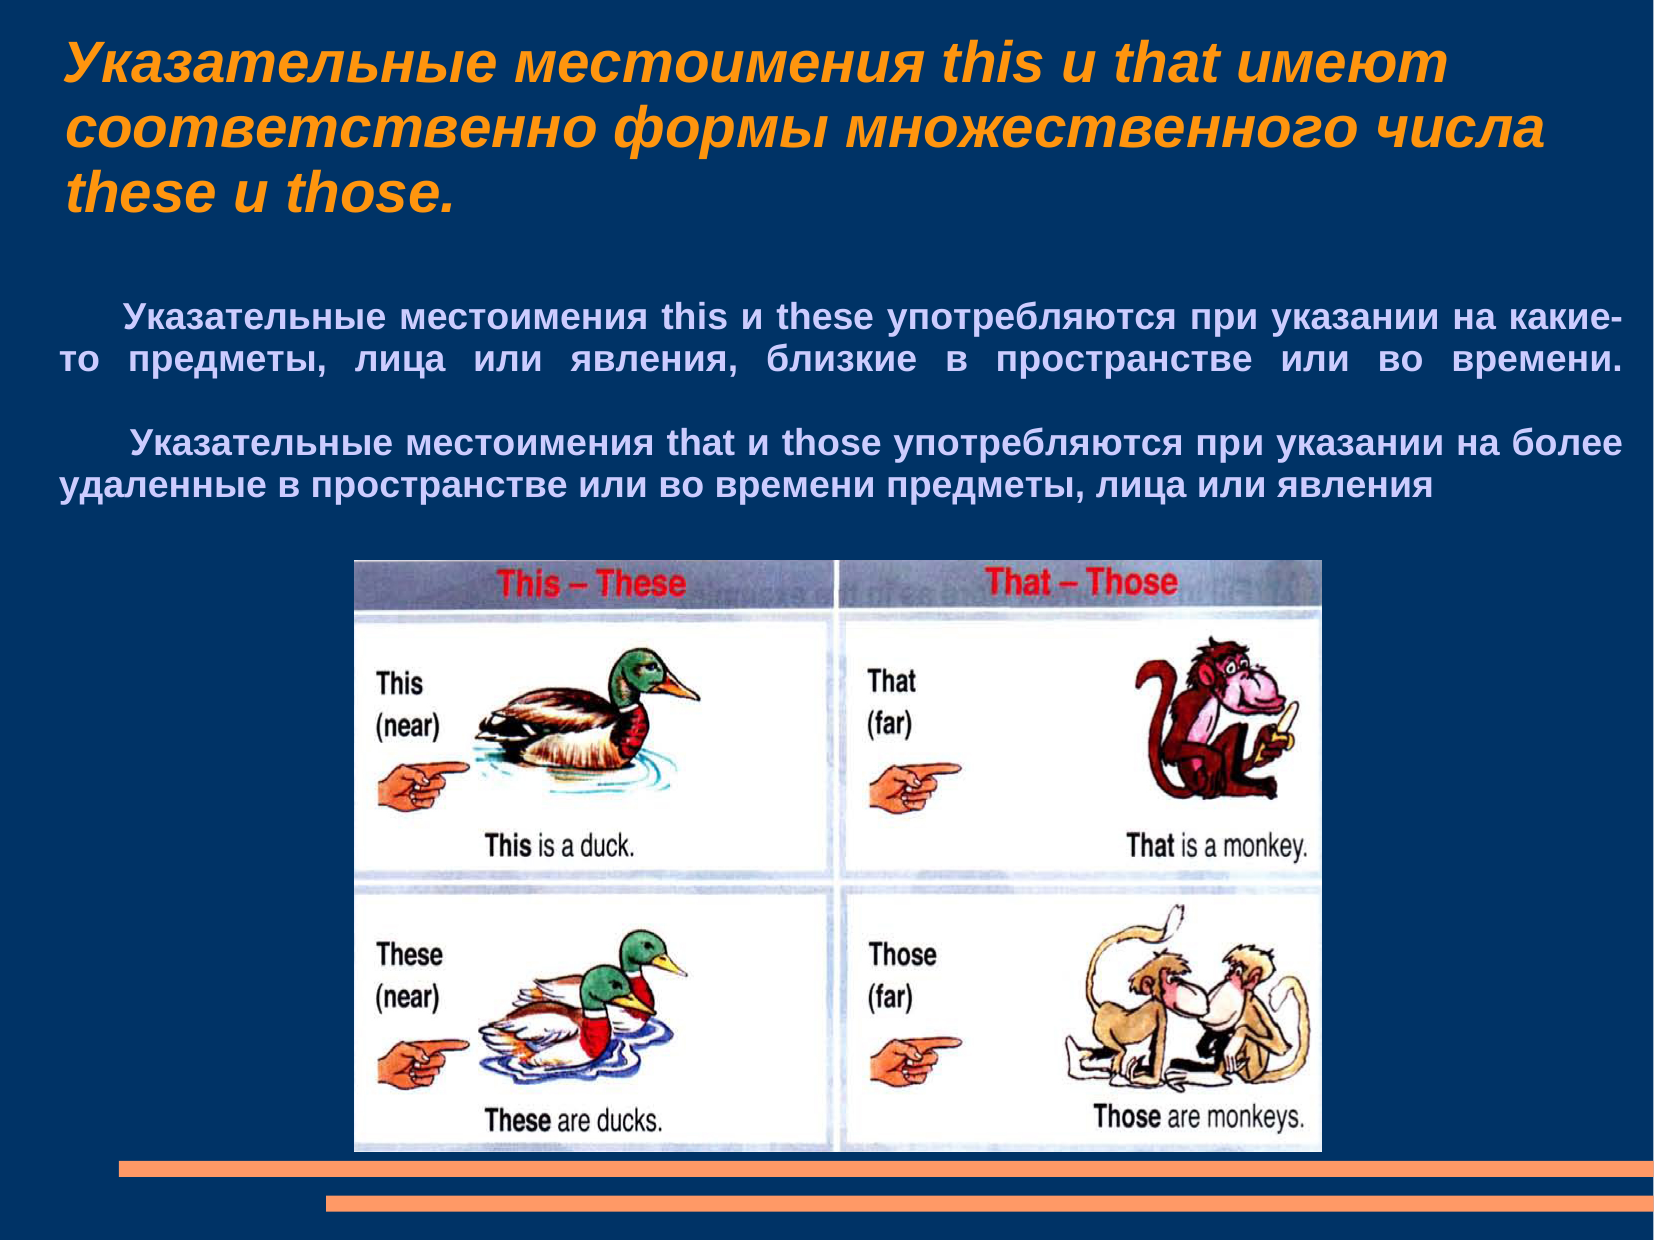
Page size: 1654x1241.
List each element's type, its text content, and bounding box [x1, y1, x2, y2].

text_box Указательные местоимения this и these употребляются при указании на какие-то предметы, лица или явления, близкие в пространстве или во времени. Указательные местоимения that и those употребляются при указании на более удаленные в пространстве или во времени предметы, лица или явления [59, 295, 1625, 621]
title Указательные местоимения this и that имеют соответственно формы множественного числа these и those. [29, 29, 1565, 309]
picture [354, 560, 1322, 1152]
